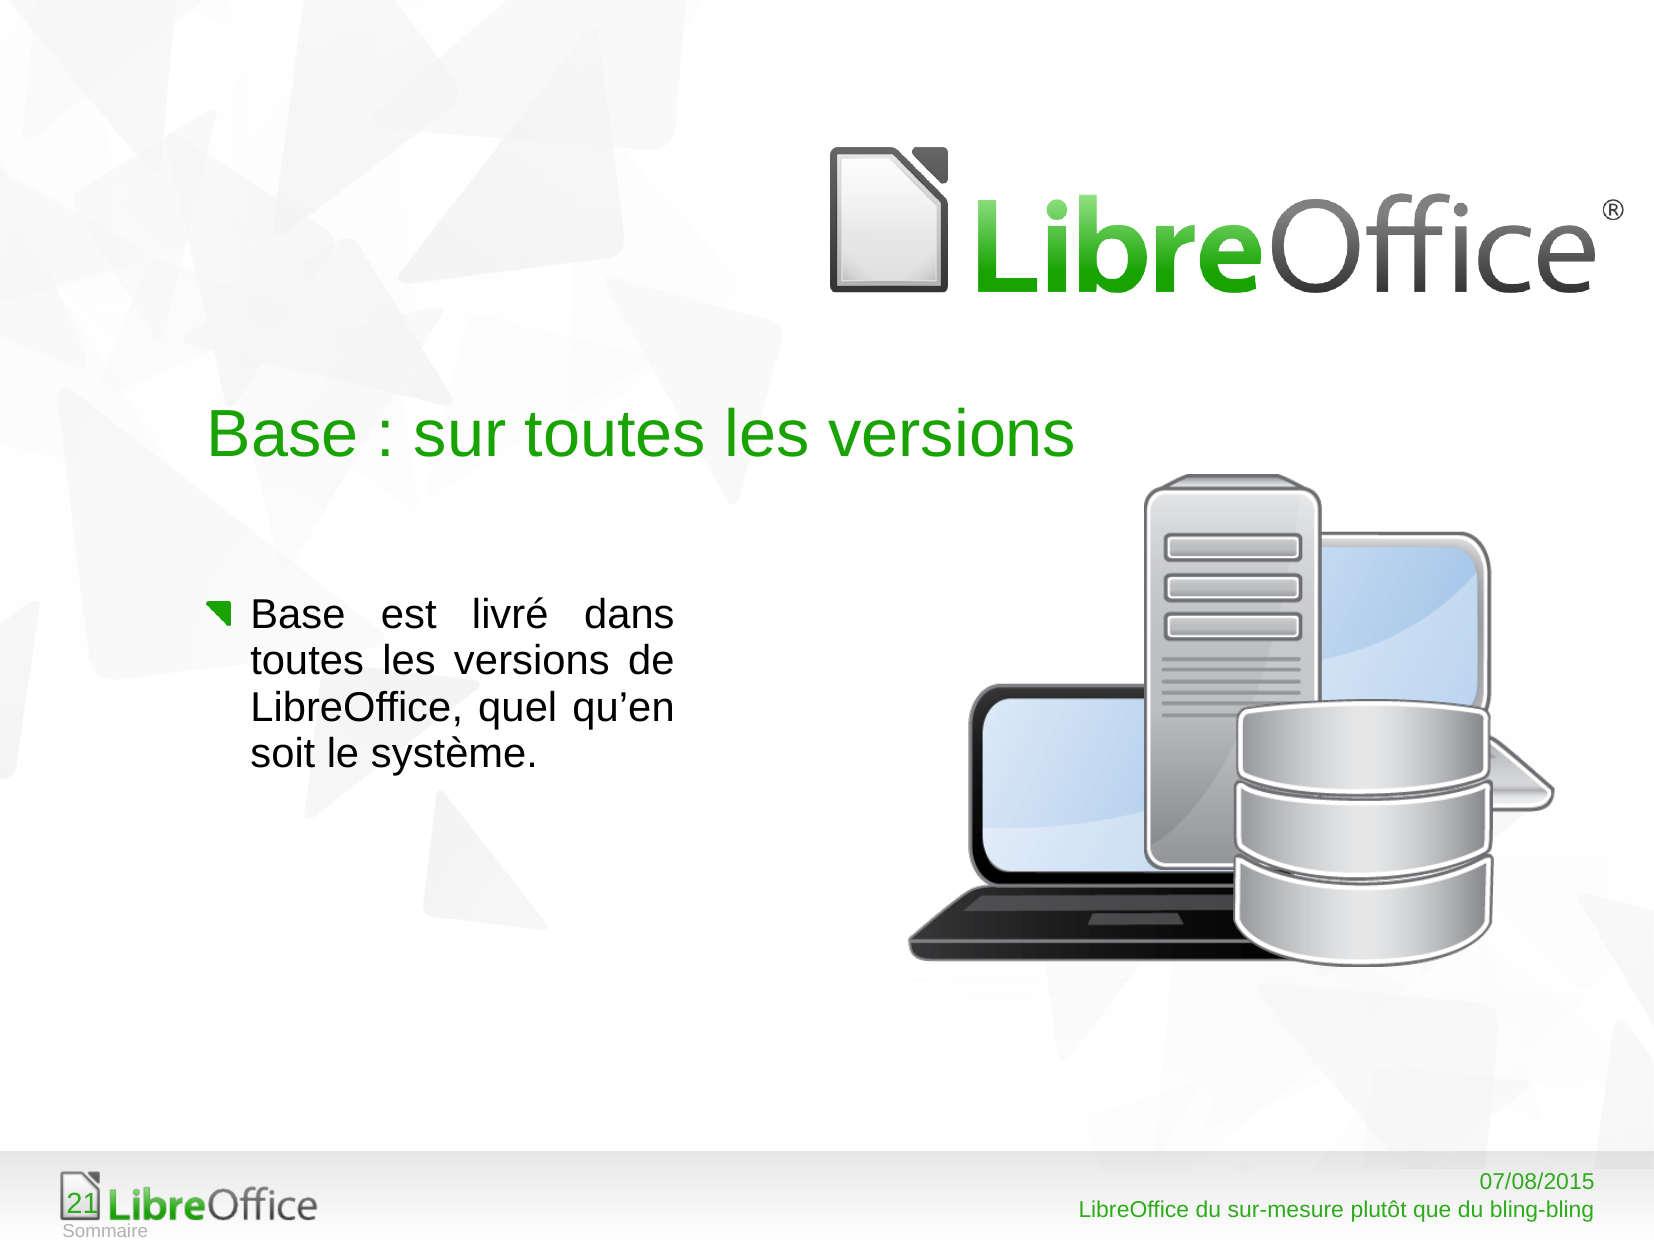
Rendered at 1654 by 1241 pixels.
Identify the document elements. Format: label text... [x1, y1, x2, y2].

picture [0, 0, 1654, 930]
title Base : sur toutes les versions [206, 395, 1477, 573]
picture [888, 474, 1654, 1169]
picture [41, 1152, 337, 1240]
list Base est livré dans toutes les versions de LibreOffice, quel qu’en soit le système. [206, 590, 676, 934]
